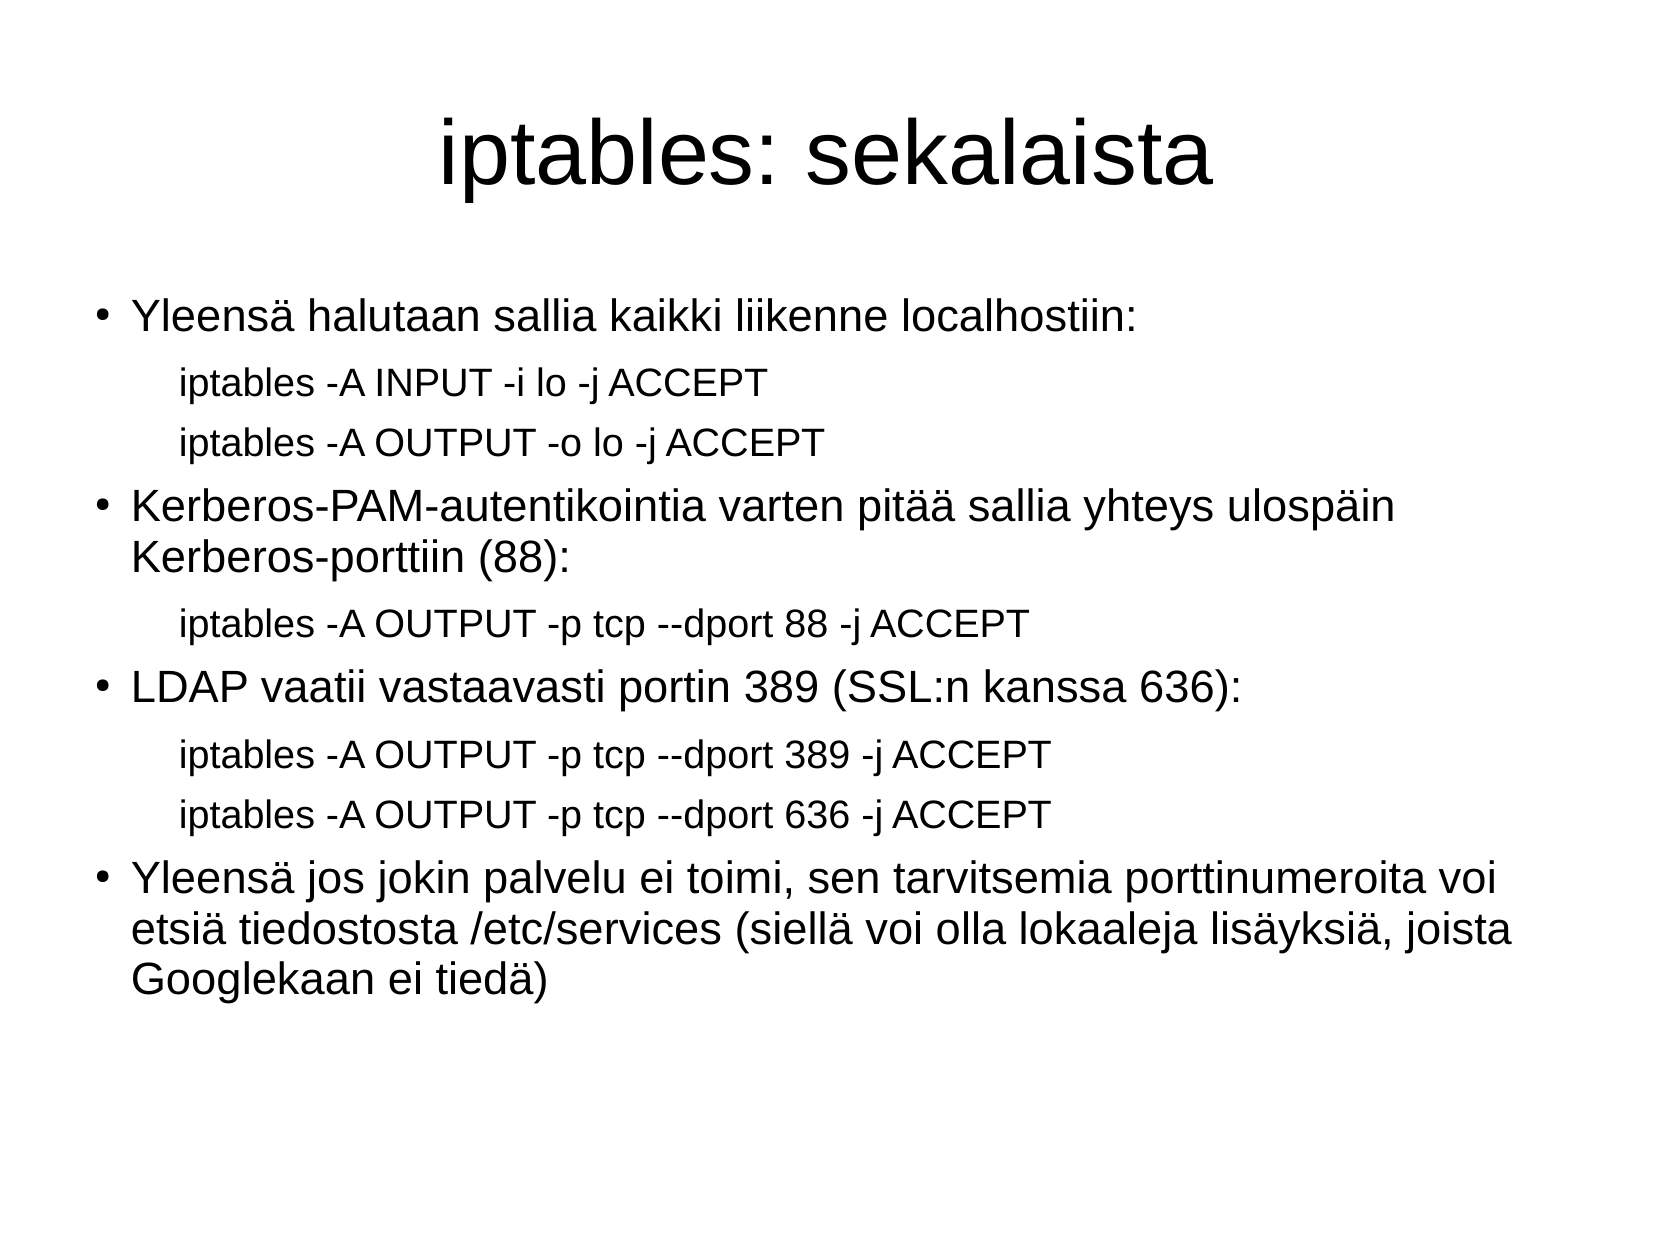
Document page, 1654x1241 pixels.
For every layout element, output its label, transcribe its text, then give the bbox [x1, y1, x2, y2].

title iptables: sekalaista [82, 49, 1571, 257]
list Yleensä halutaan sallia kaikki liikenne localhostiin: iptables -A INPUT -i lo -j ACCEPT iptables -A OUTPUT -o lo -j ACCEPT Kerberos-PAM-autentikointia varten pitää sallia yhteys ulospäin Kerberos-porttiin (88): iptables -A OUTPUT -p tcp --dport 88 -j ACCEPT LDAP vaatii vastaavasti portin 389 (SSL:n kanssa 636): iptables -A OUTPUT -p tcp --dport 389 -j ACCEPT iptables -A OUTPUT -p tcp --dport 636 -j ACCEPT Yleensä jos jokin palvelu ei toimi, sen tarvitsemia porttinumeroita voi etsiä tiedostosta /etc/services (siellä voi olla lokaaleja lisäyksiä, joista Googlekaan ei tiedä) [82, 290, 1571, 1010]
